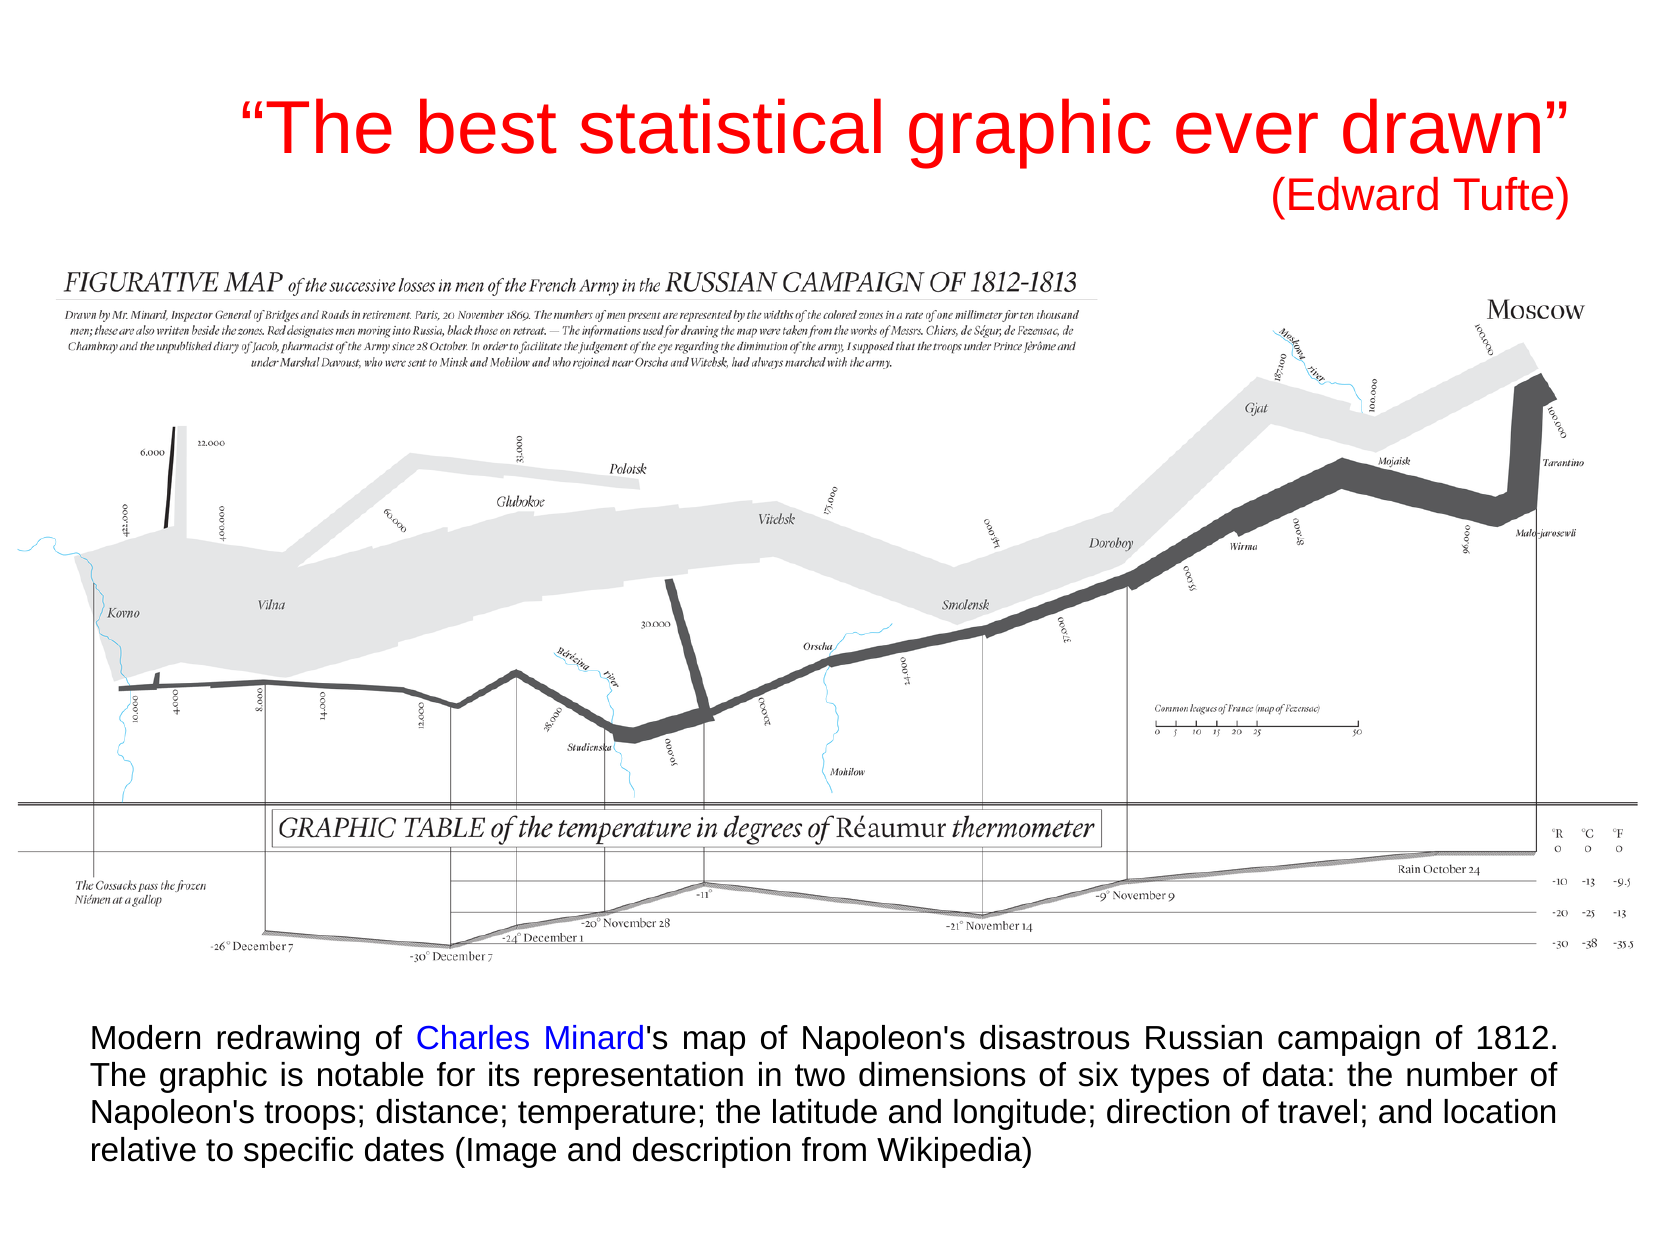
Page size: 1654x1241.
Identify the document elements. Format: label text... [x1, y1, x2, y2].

picture [0, 224, 1654, 992]
title “The best statistical graphic ever drawn” (Edward Tufte) [82, 49, 1571, 224]
text_box Modern redrawing of Charles Minard's map of Napoleon's disastrous Russian campaign of 1812. The graphic is notable for its representation in two dimensions of six types of data: the number of Napoleon's troops; distance; temperature; the latitude and longitude; direction of travel; and location relative to specific dates (Image and description from Wikipedia) [75, 1012, 1576, 1178]
